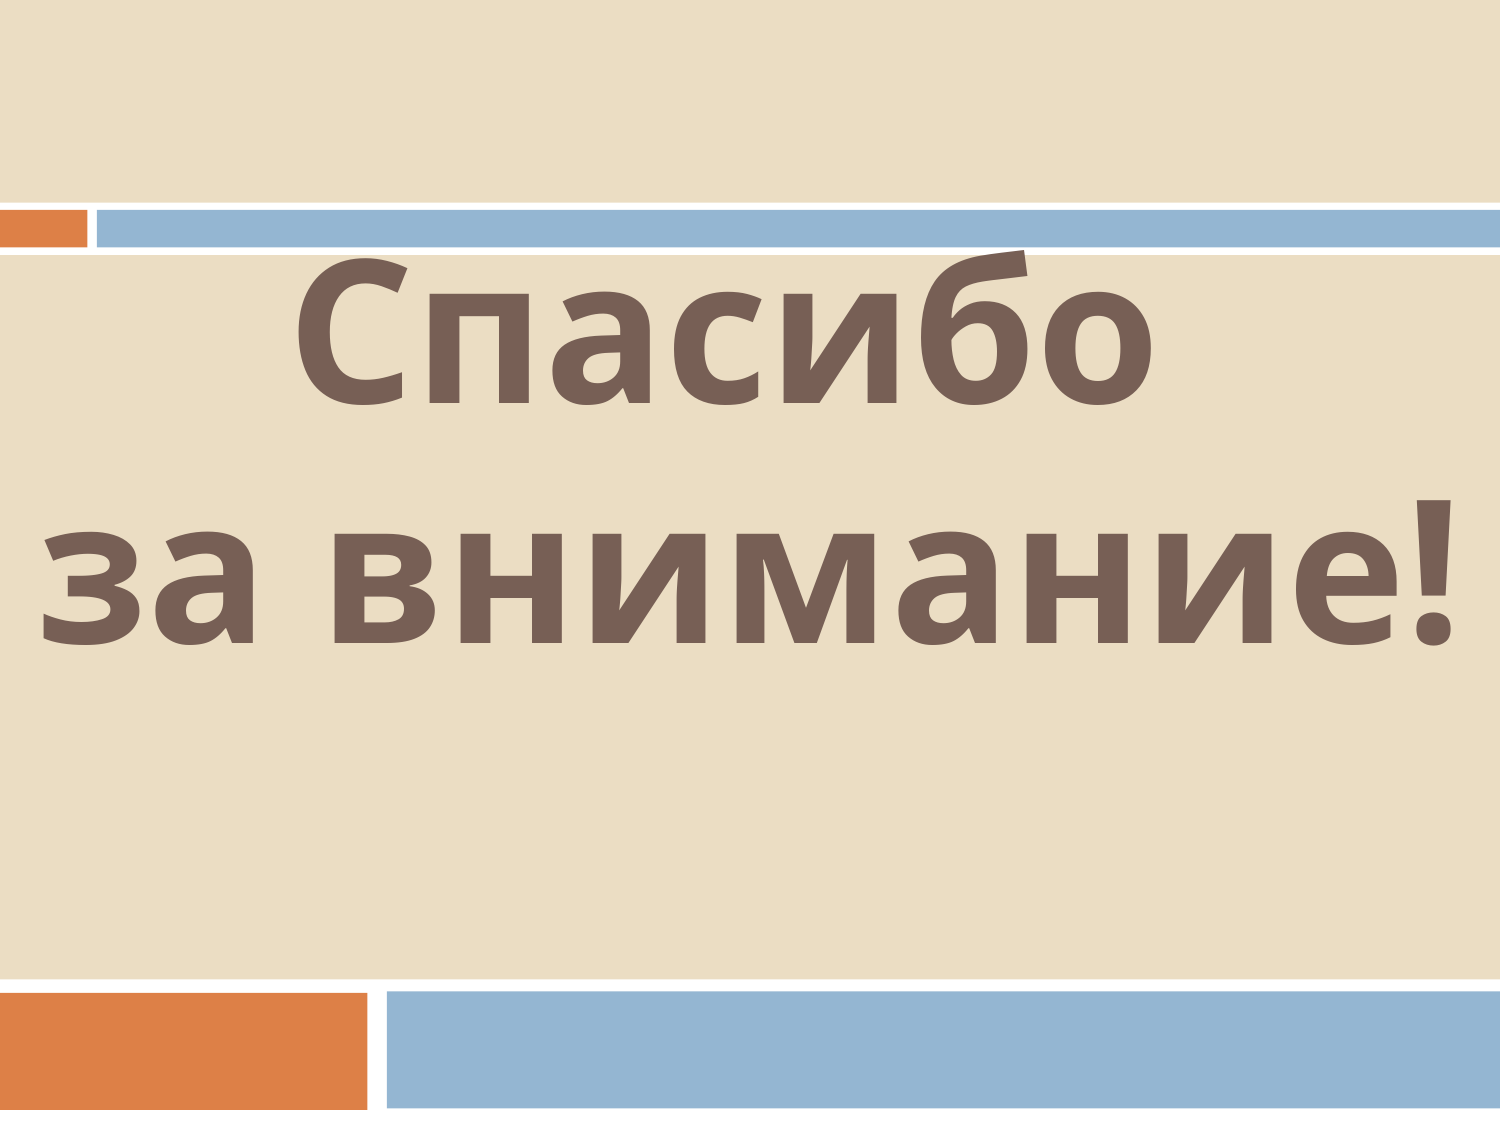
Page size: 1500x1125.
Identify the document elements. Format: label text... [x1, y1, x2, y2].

subtitle Спасибо за внимание! [0, 196, 1500, 752]
